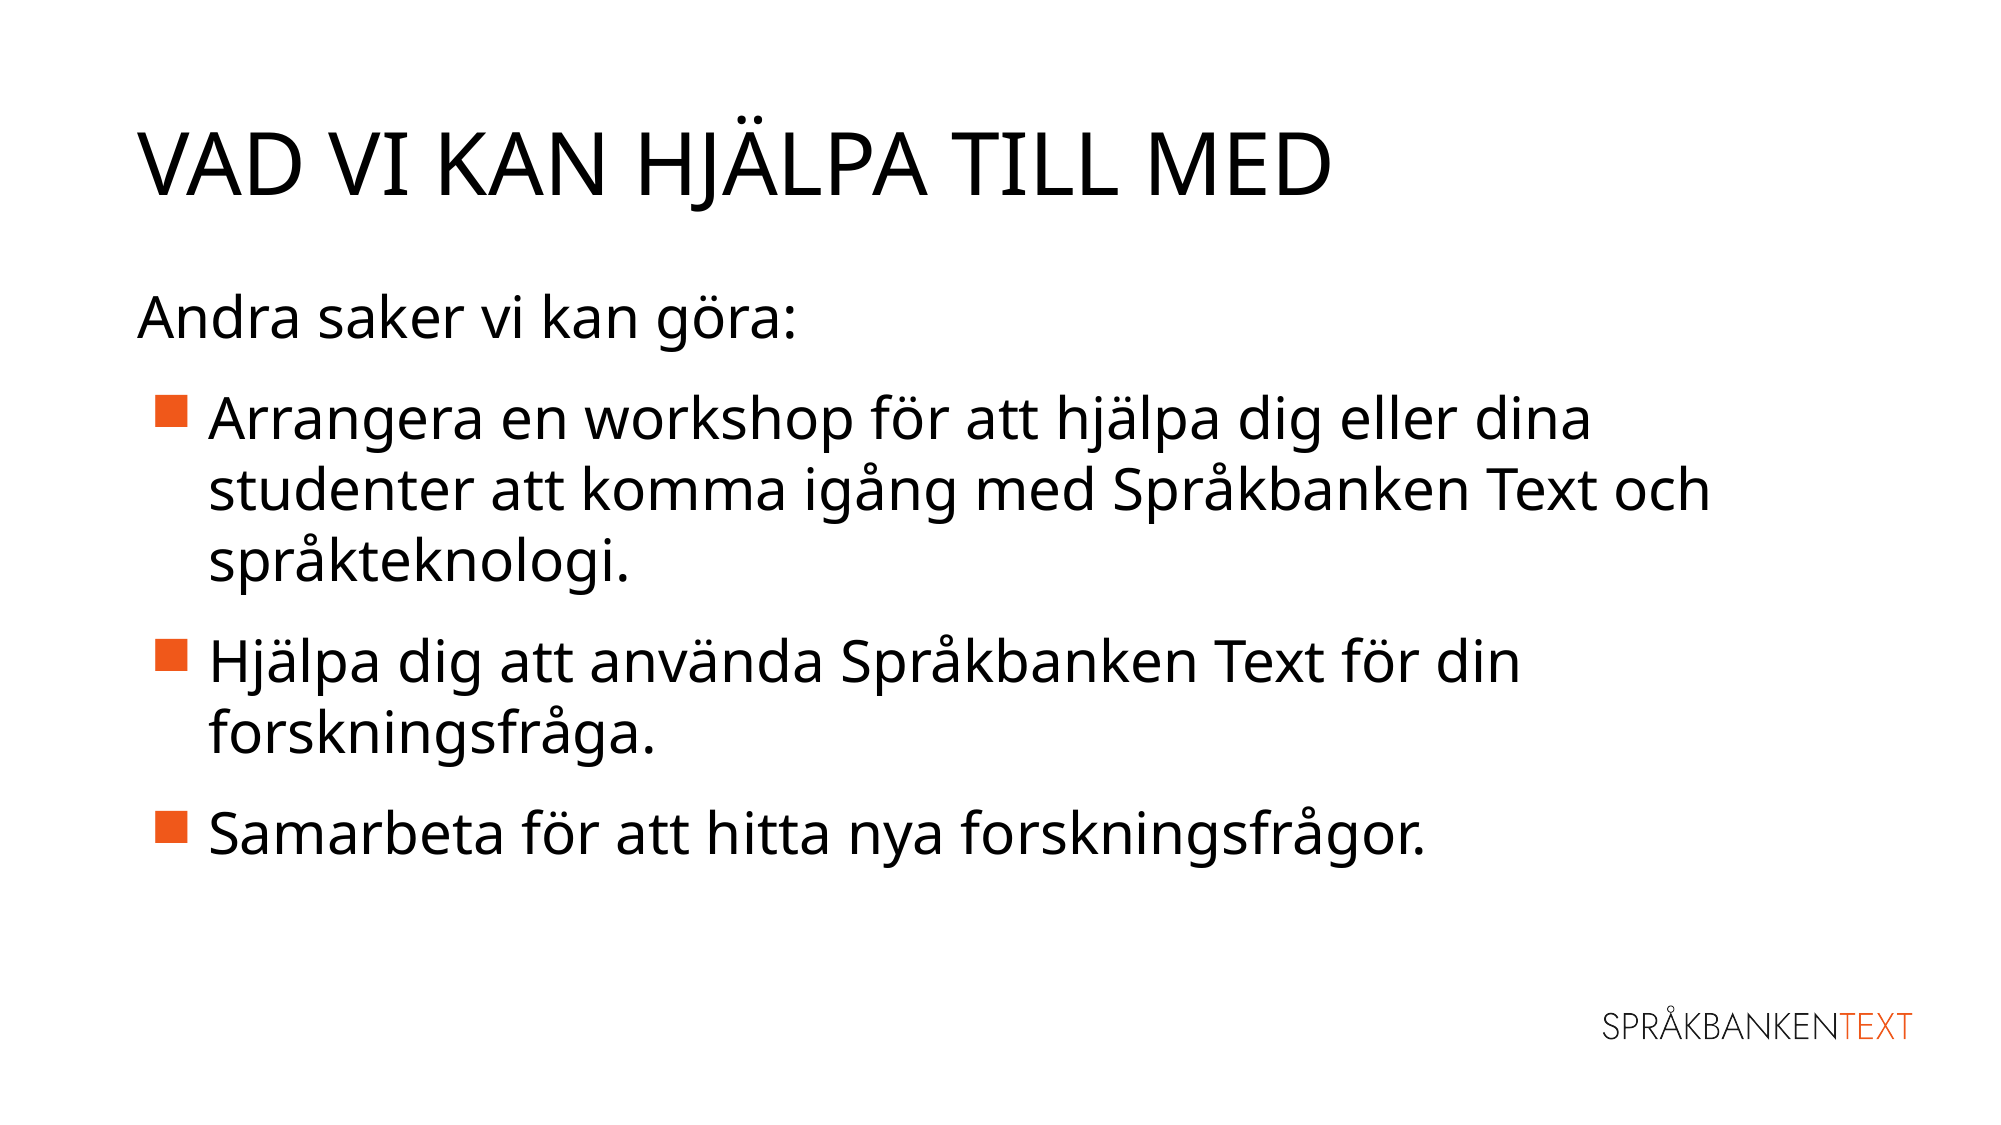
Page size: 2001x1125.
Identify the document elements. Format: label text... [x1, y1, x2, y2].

picture [1600, 998, 1959, 1125]
list Andra saker vi kan göra: Arrangera en workshop för att hjälpa dig eller dina studenter att komma igång med Språkbanken Text och språkteknologi. Hjälpa dig att använda Språkbanken Text för din forskningsfråga. Samarbeta för att hitta nya forskningsfrågor. [137, 281, 1861, 748]
title Vad vi kan hjälpa till med [137, 98, 1863, 225]
